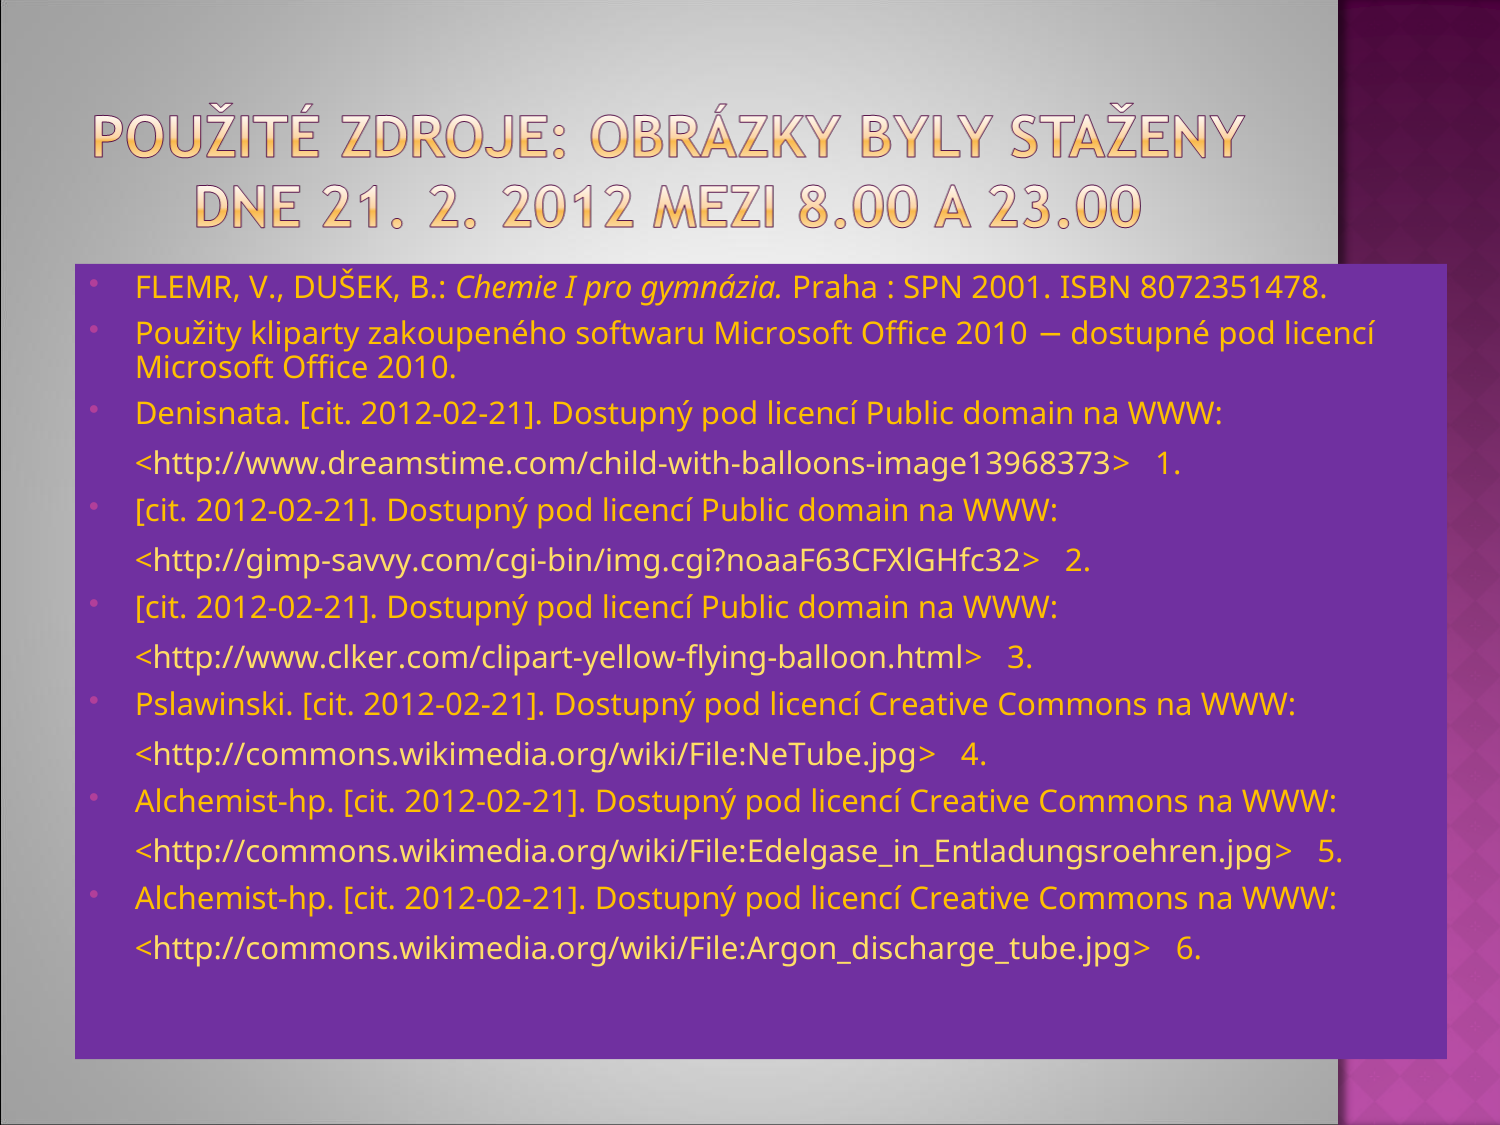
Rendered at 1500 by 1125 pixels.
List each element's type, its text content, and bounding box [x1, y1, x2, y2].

picture [0, 0, 1500, 1125]
list FLEMR, V., DUŠEK, B.: Chemie I pro gymnázia. Praha : SPN 2001. ISBN 8072351478. Použity kliparty zakoupeného softwaru Microsoft Office 2010 − dostupné pod licencí Microsoft Office 2010. Denisnata. [cit. 2012-02-21]. Dostupný pod licencí Public domain na WWW: <http://www.dreamstime.com/child-with-balloons-image13968373> 1. [cit. 2012-02-21]. Dostupný pod licencí Public domain na WWW: <http://gimp-savvy.com/cgi-bin/img.cgi?noaaF63CFXlGHfc32> 2. [cit. 2012-02-21]. Dostupný pod licencí Public domain na WWW: <http://www.clker.com/clipart-yellow-flying-balloon.html> 3. Pslawinski. [cit. 2012-02-21]. Dostupný pod licencí Creative Commons na WWW: <http://commons.wikimedia.org/wiki/File:NeTube.jpg> 4. Alchemist-hp. [cit. 2012-02-21]. Dostupný pod licencí Creative Commons na WWW: <http://commons.wikimedia.org/wiki/File:Edelgase_in_Entladungsroehren.jpg> 5. Alchemist-hp. [cit. 2012-02-21]. Dostupný pod licencí Creative Commons na WWW: <http://commons.wikimedia.org/wiki/File:Argon_discharge_tube.jpg> 6. [75, 263, 1447, 1060]
text_box [55, 52, 1300, 241]
